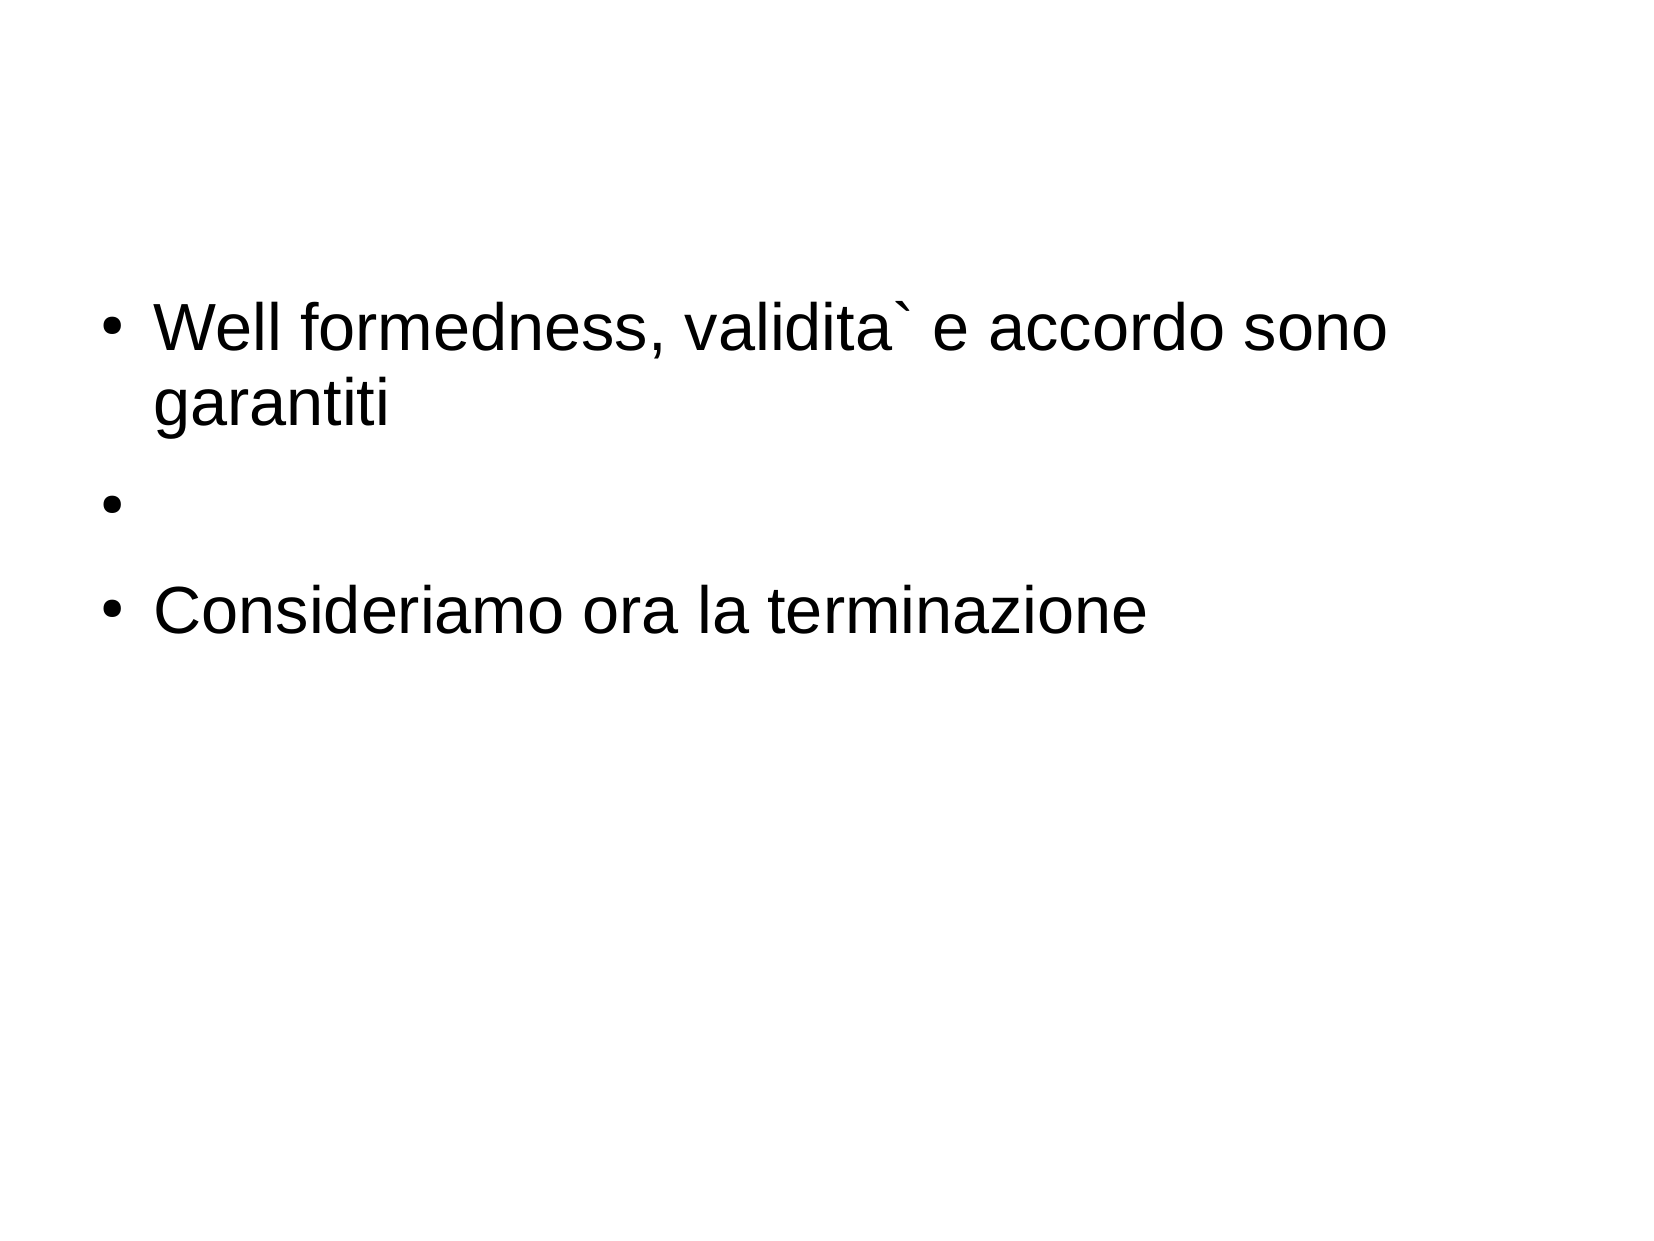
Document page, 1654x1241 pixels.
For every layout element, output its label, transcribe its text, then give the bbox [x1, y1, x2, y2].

list Well formedness, validita` e accordo sono garantiti Consideriamo ora la terminazione [82, 290, 1571, 1010]
